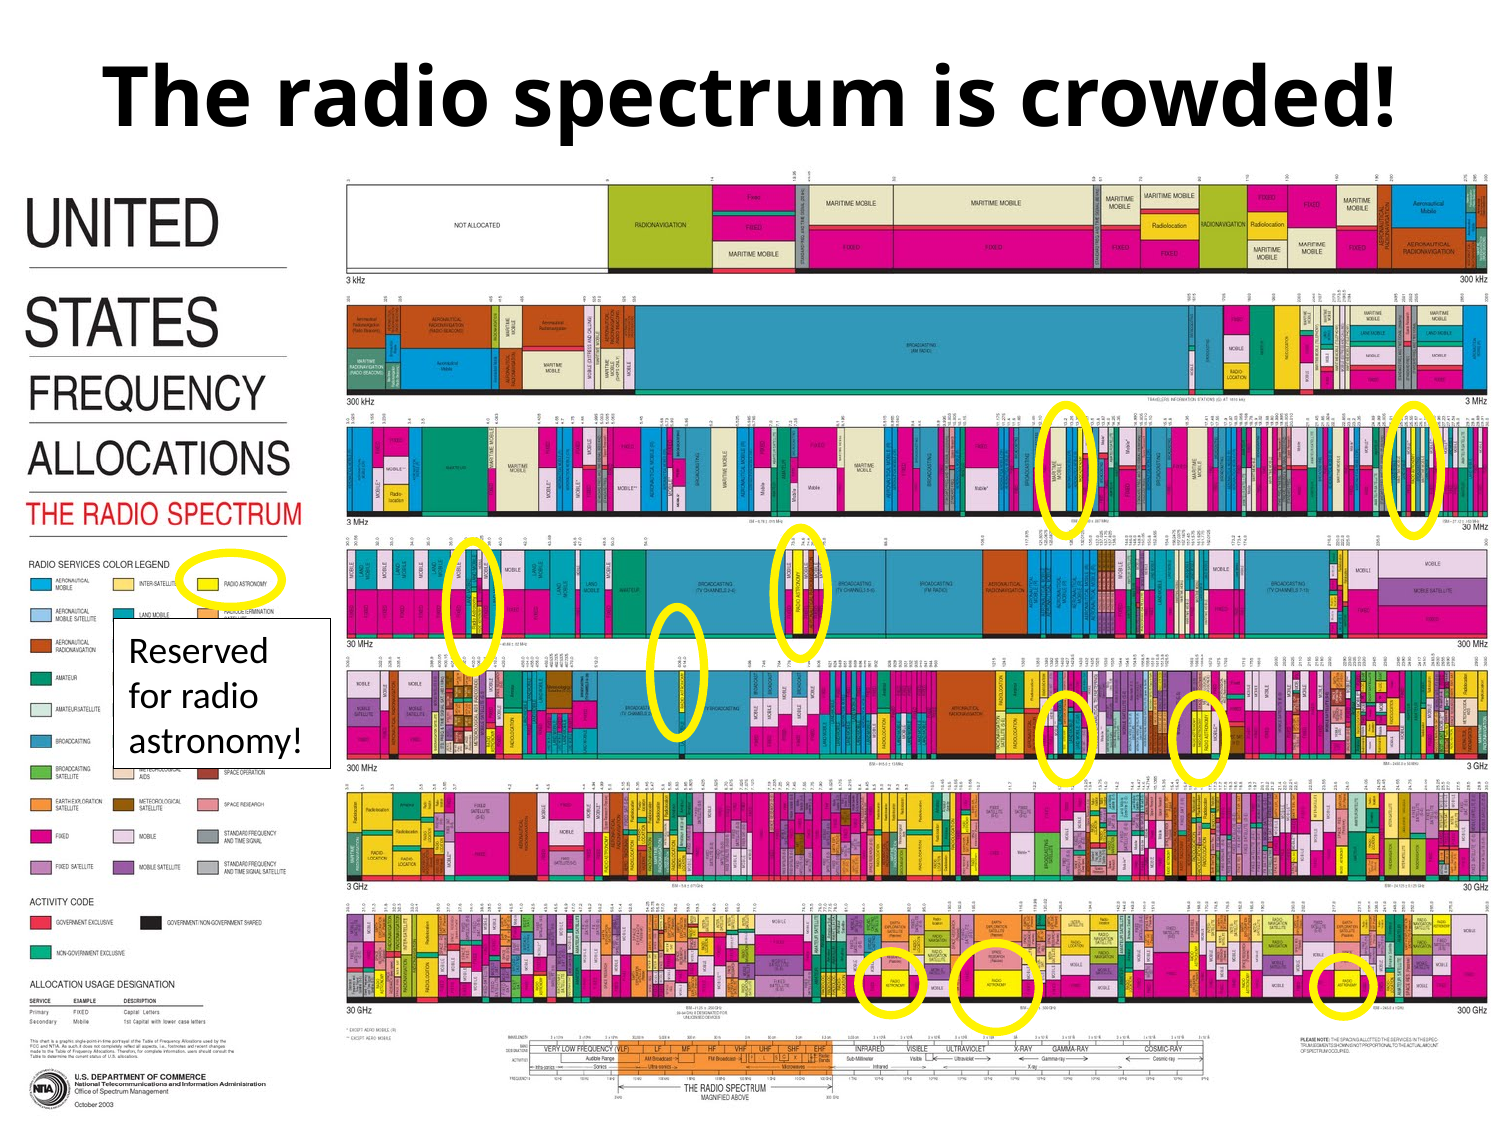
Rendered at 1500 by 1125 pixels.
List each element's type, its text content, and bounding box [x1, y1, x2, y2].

text_box Reserved for radio astronomy! [113, 618, 331, 769]
title The radio spectrum is crowded! [75, 45, 1425, 143]
picture [0, 133, 1500, 1125]
